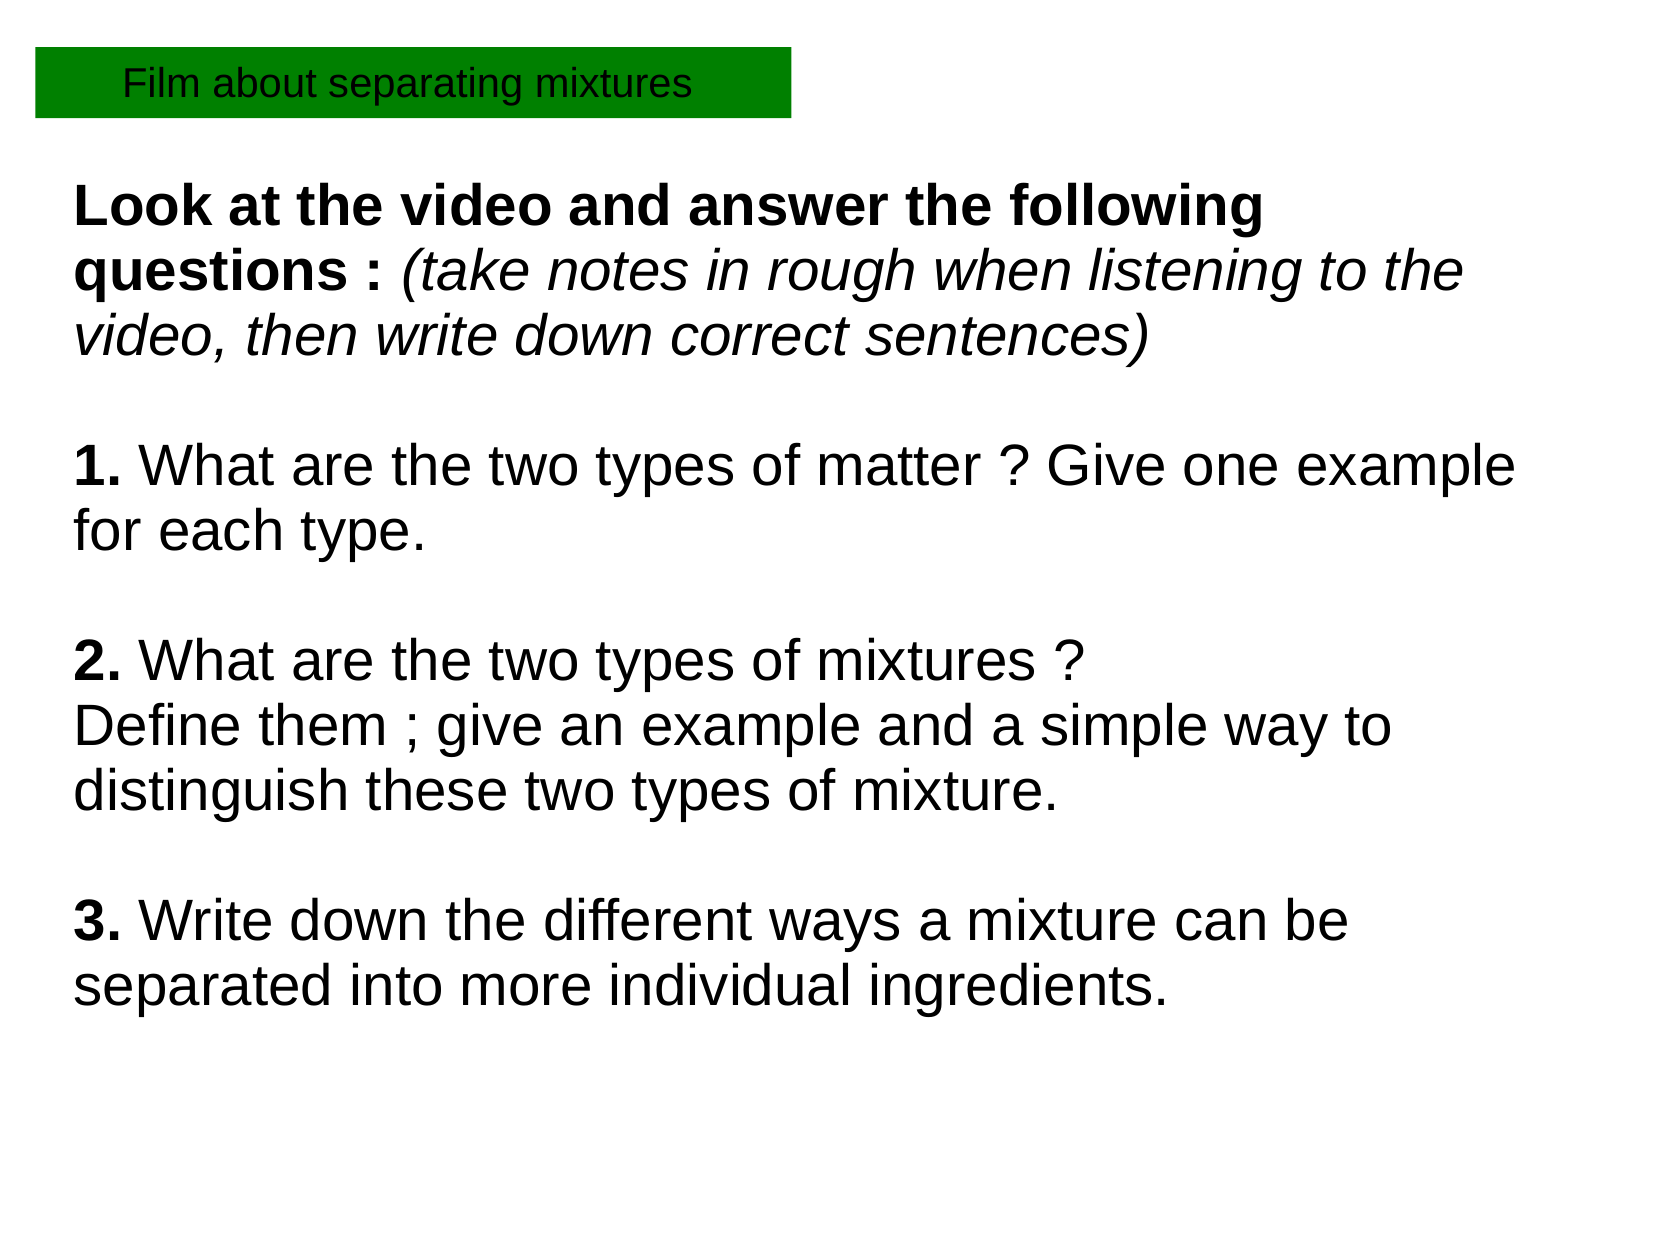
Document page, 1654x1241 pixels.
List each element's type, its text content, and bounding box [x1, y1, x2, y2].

subtitle Film about separating mixtures [35, 47, 792, 119]
text_box Look at the video and answer the following questions : (take notes in rough when listening to the video, then write down correct sentences) 1. What are the two types of matter ? Give one example for each type. 2. What are the two types of mixtures ? Define them ; give an example and a simple way to distinguish these two types of mixture. 3. Write down the different ways a mixture can be separated into more individual ingredients. [59, 165, 1607, 1098]
